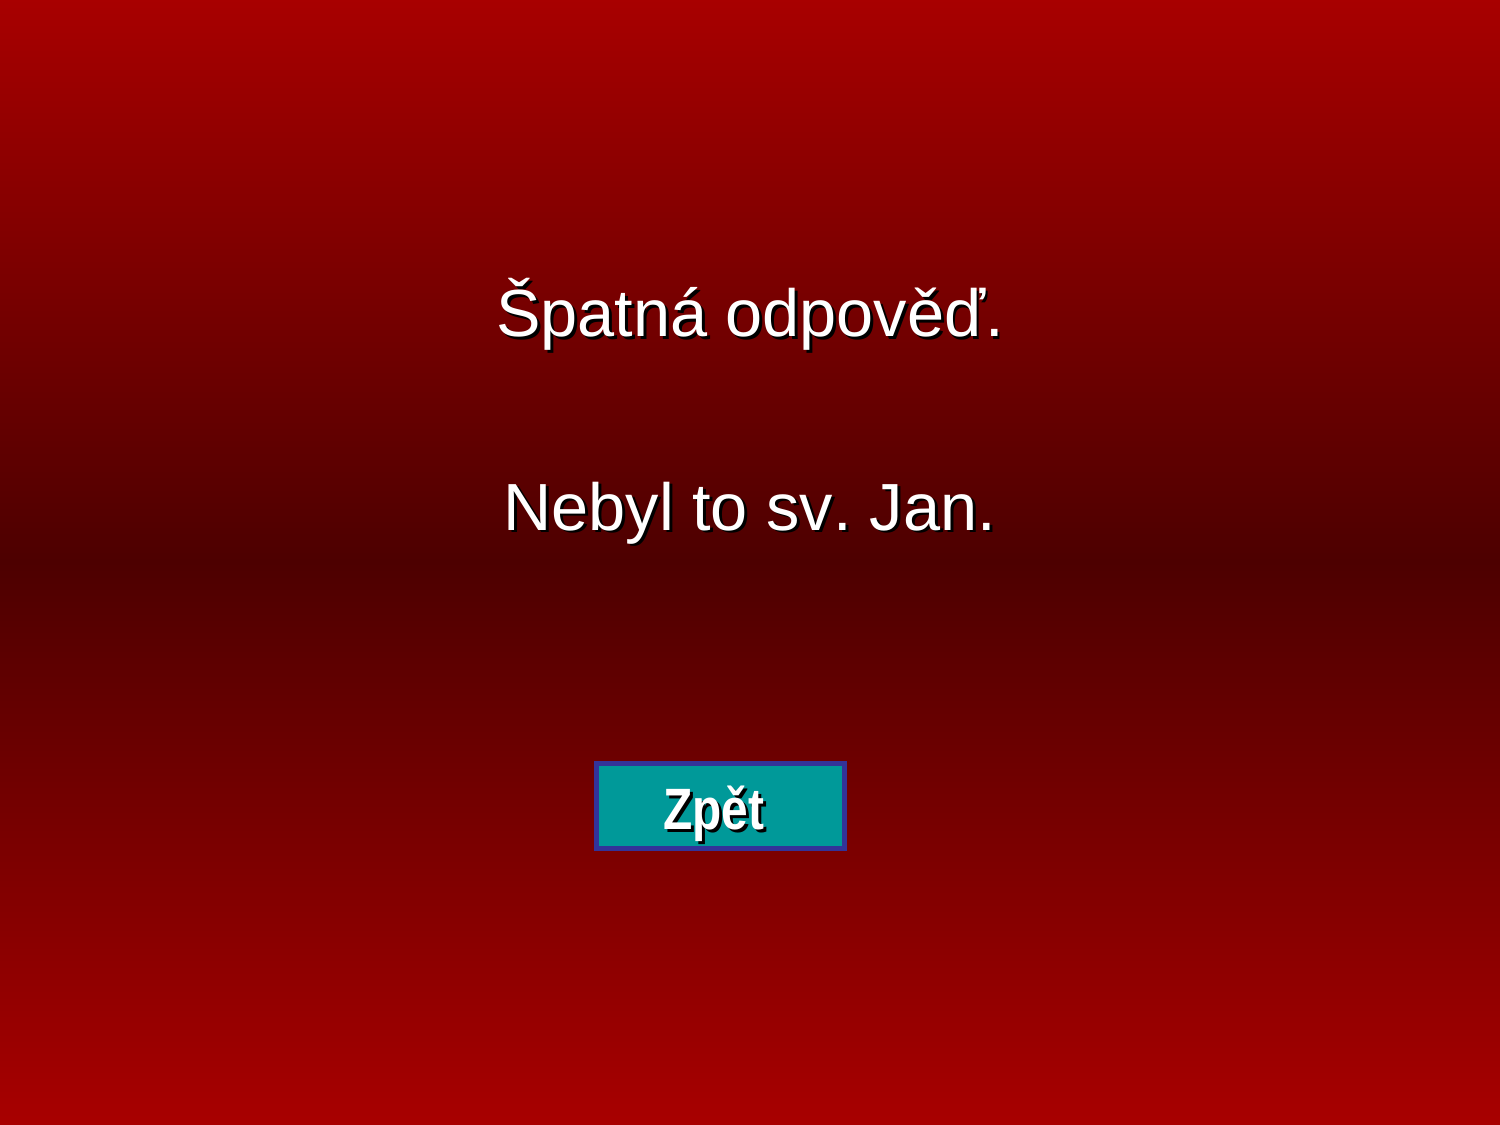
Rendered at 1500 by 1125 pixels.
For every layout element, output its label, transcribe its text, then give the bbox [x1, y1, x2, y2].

text_box Zpět [596, 763, 845, 849]
list Špatná odpověď. Nebyl to sv. Jan. [75, 262, 1426, 1006]
